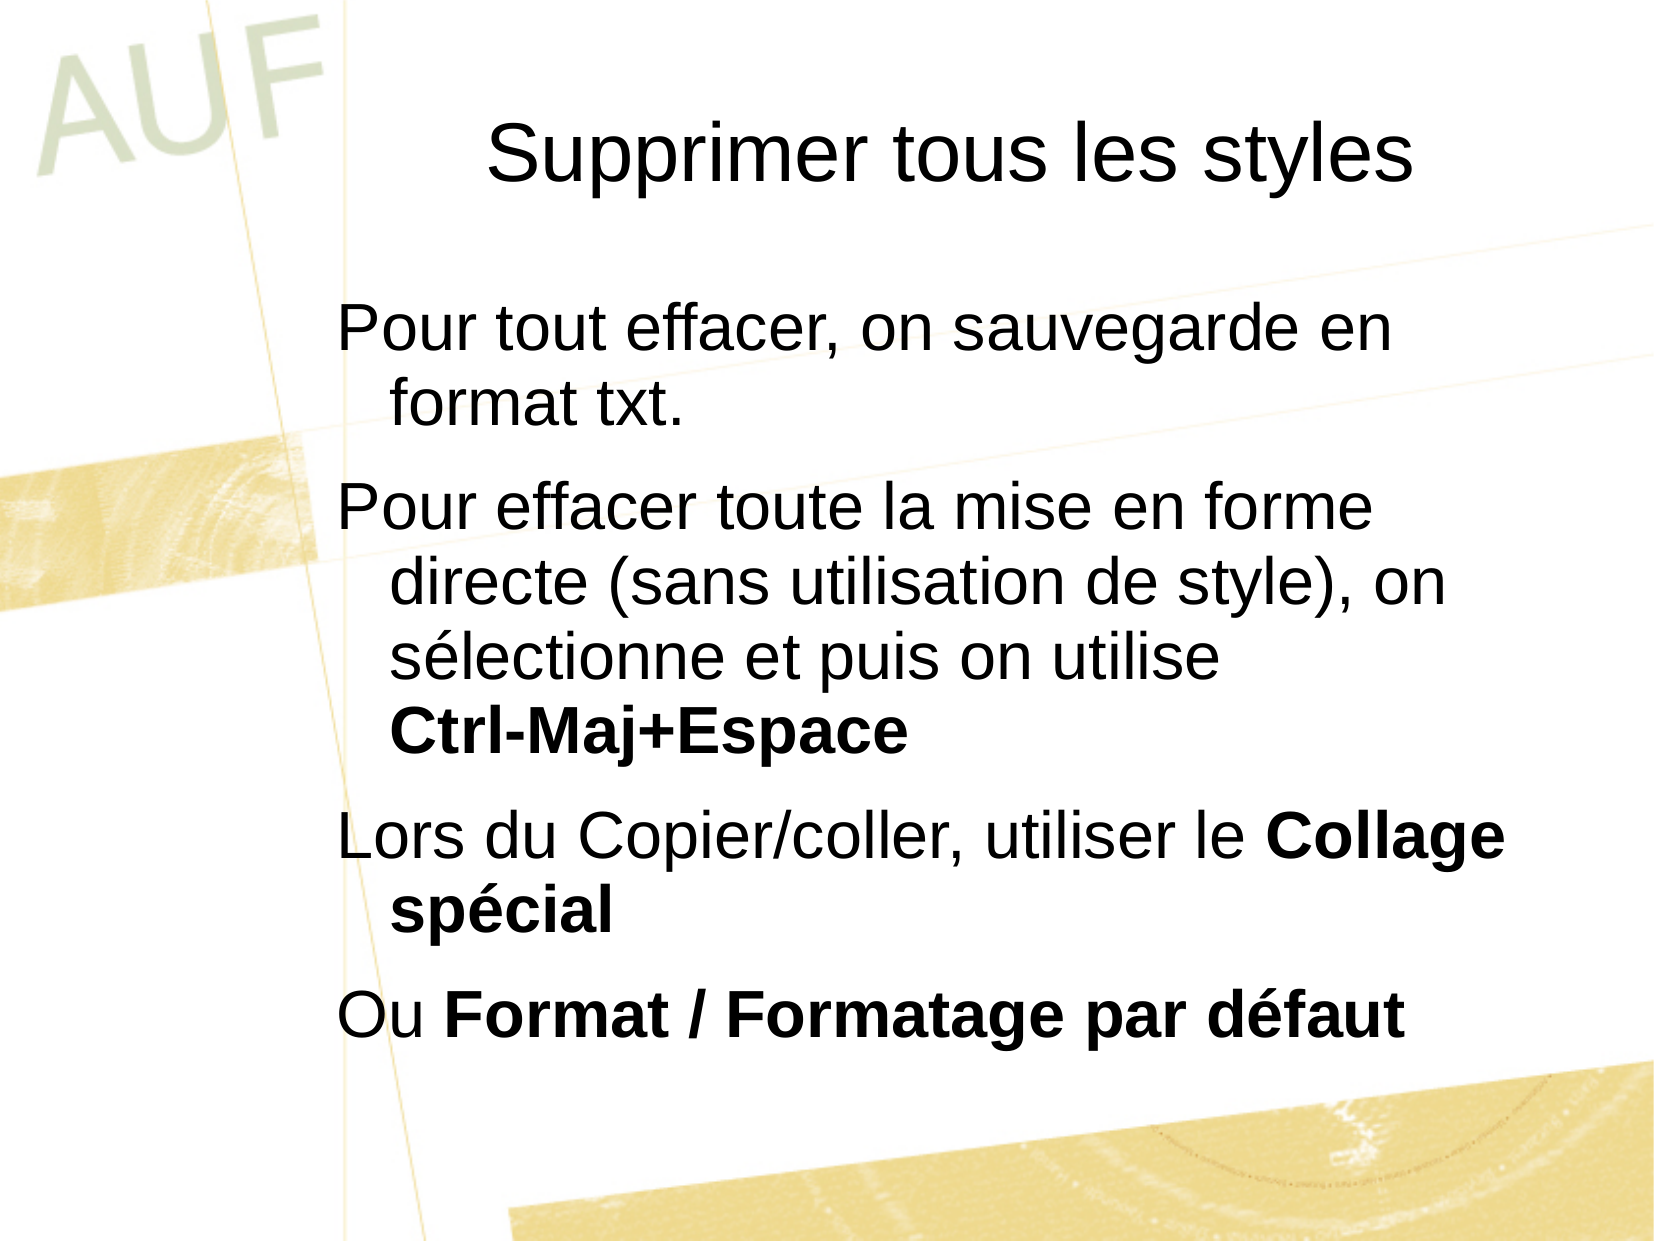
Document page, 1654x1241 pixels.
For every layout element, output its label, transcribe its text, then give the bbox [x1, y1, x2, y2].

picture [0, 0, 1654, 1241]
list Pour tout effacer, on sauvegarde en format txt. Pour effacer toute la mise en forme directe (sans utilisation de style), on sélectionne et puis on utilise Ctrl-Maj+Espace Lors du Copier/coller, utiliser le Collage spécial Ou Format / Formatage par défaut [82, 290, 1571, 1094]
title Supprimer tous les styles [82, 56, 1571, 250]
